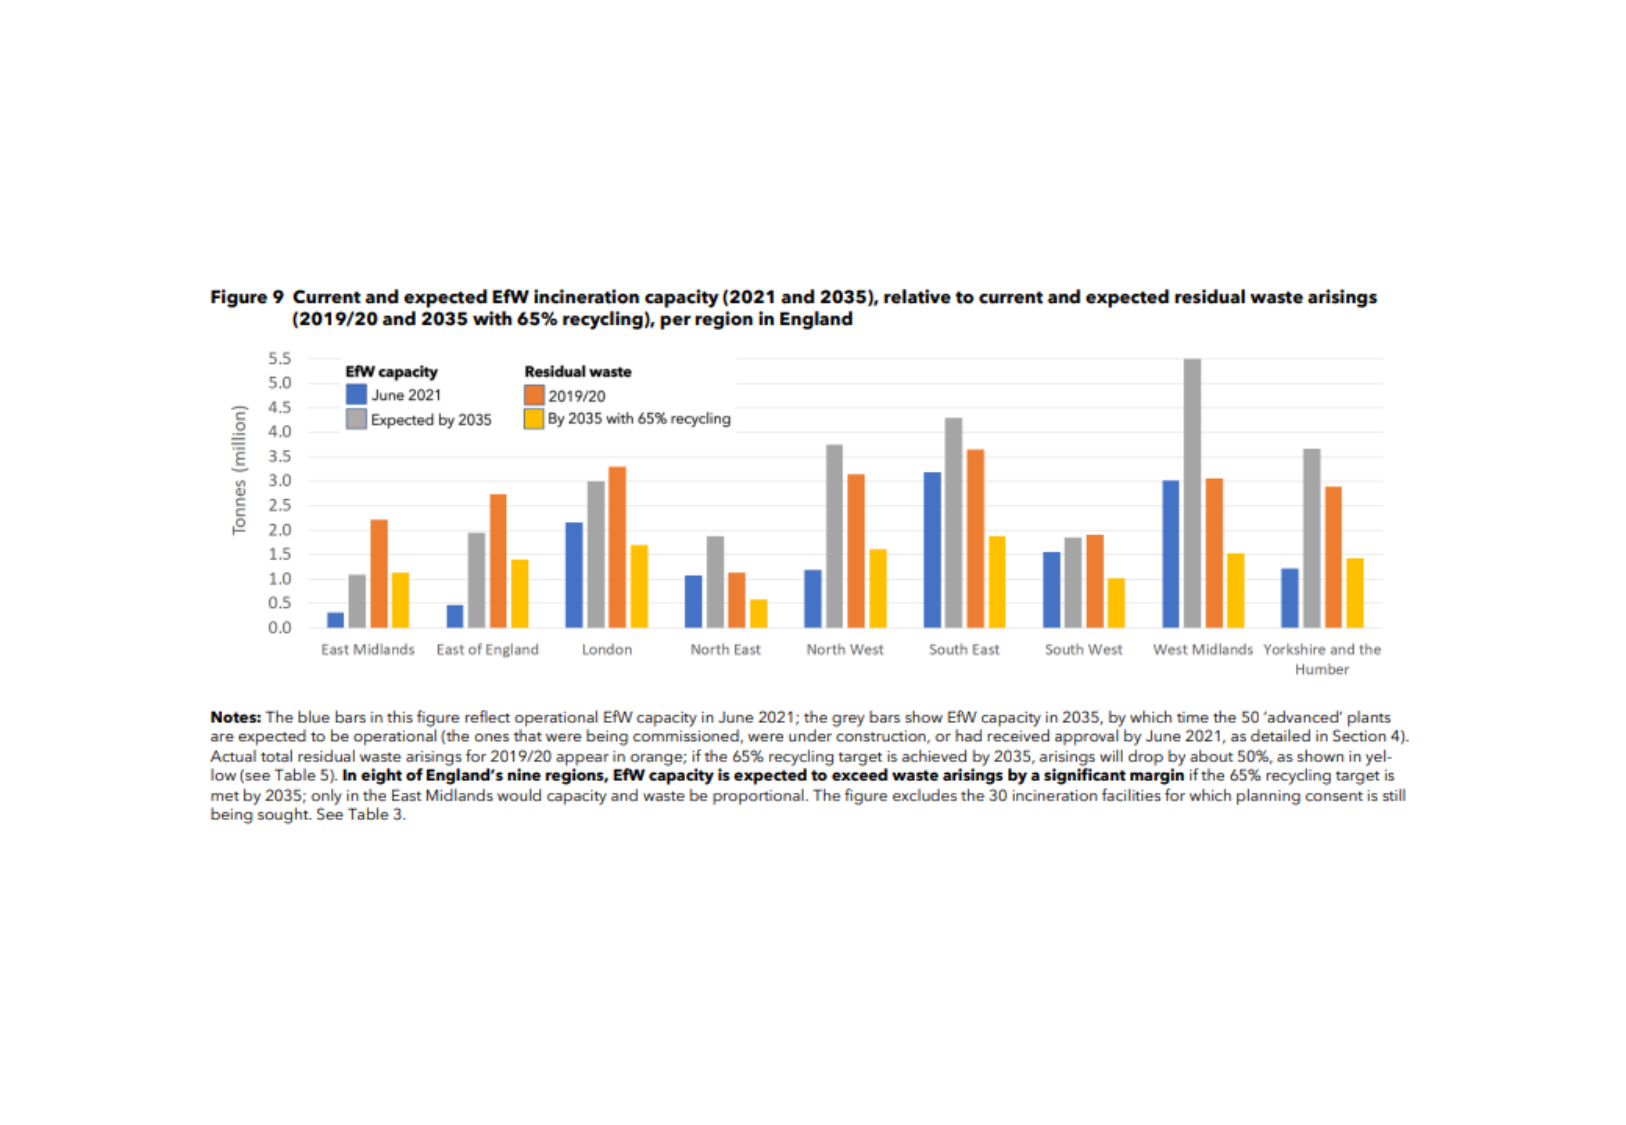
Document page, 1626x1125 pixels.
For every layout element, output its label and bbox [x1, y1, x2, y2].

picture [158, 269, 1467, 856]
